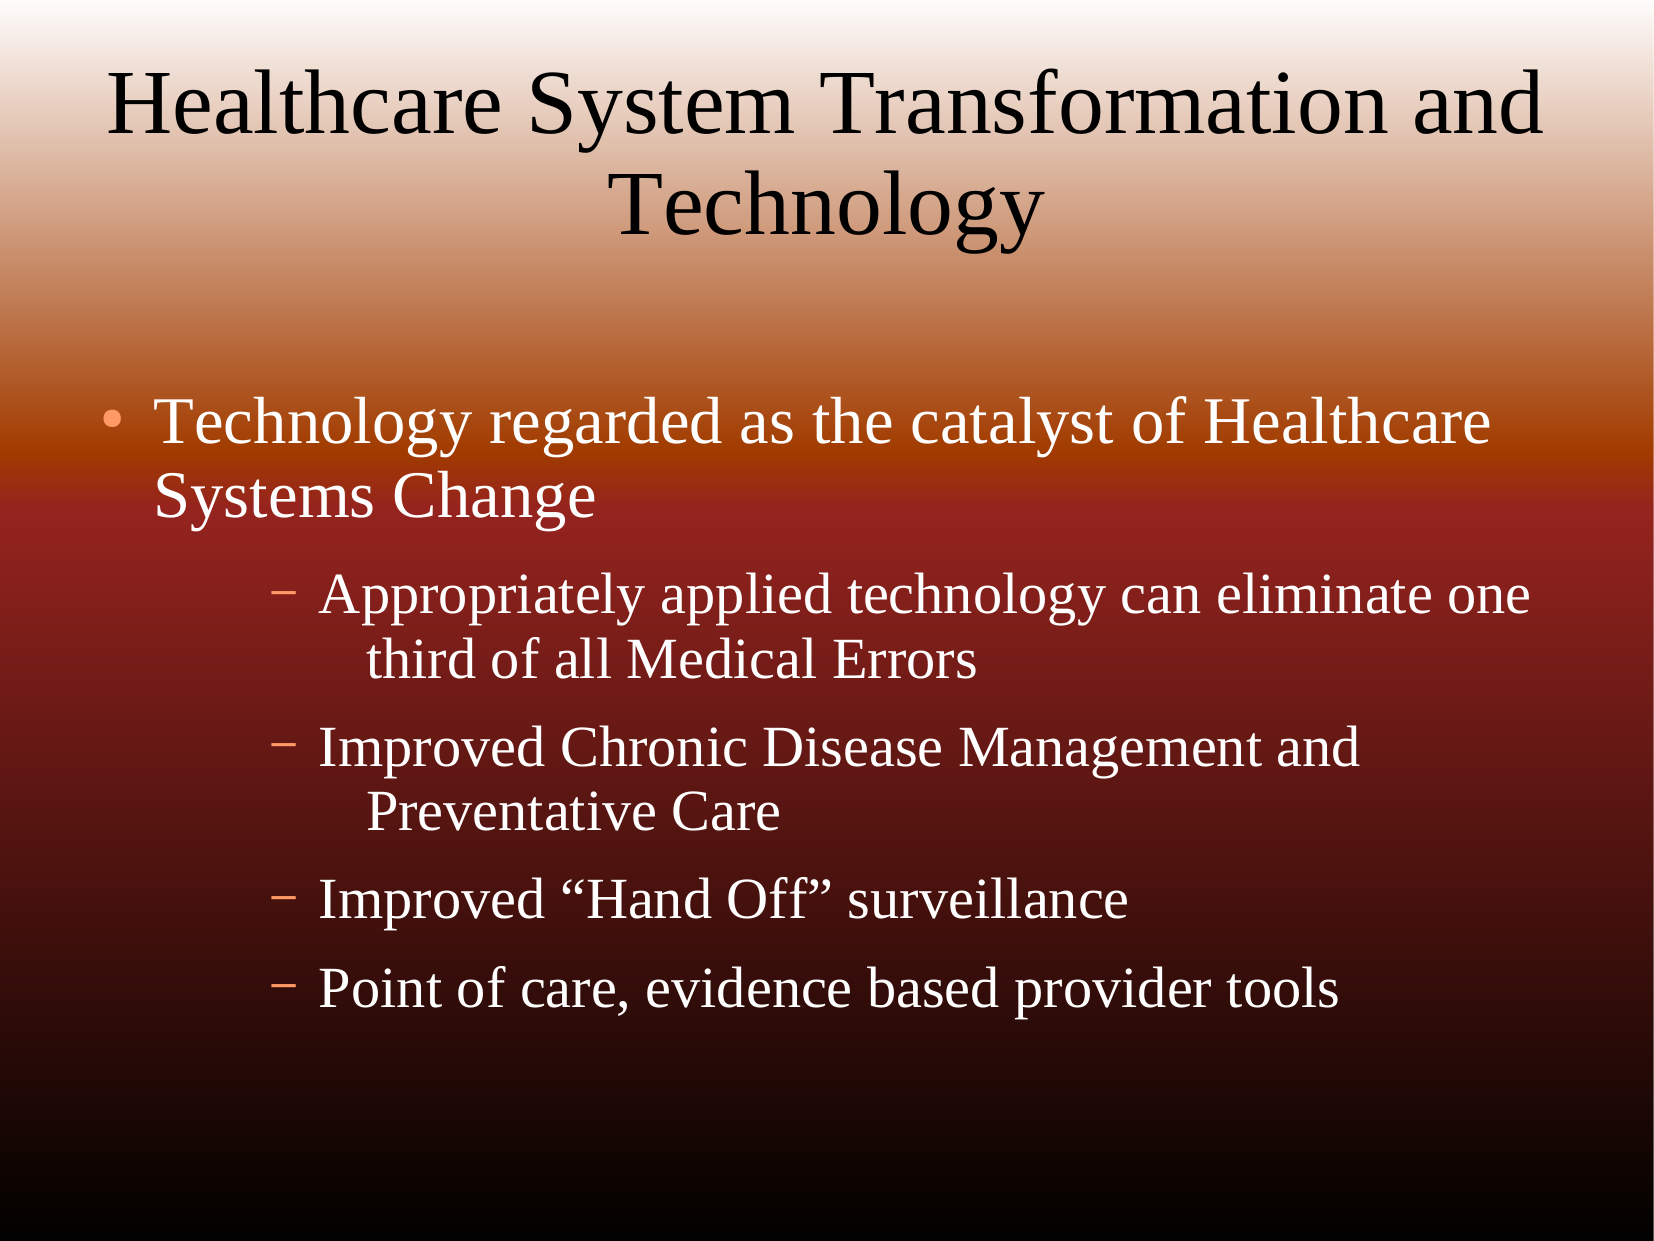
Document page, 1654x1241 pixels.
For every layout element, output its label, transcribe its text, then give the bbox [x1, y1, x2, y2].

title Healthcare System Transformation and Technology [82, 51, 1571, 255]
list Technology regarded as the catalyst of Healthcare Systems Change Appropriately applied technology can eliminate one third of all Medical Errors Improved Chronic Disease Management and Preventative Care Improved “Hand Off” surveillance Point of care, evidence based provider tools [82, 383, 1571, 1078]
picture [0, 0, 1654, 1241]
